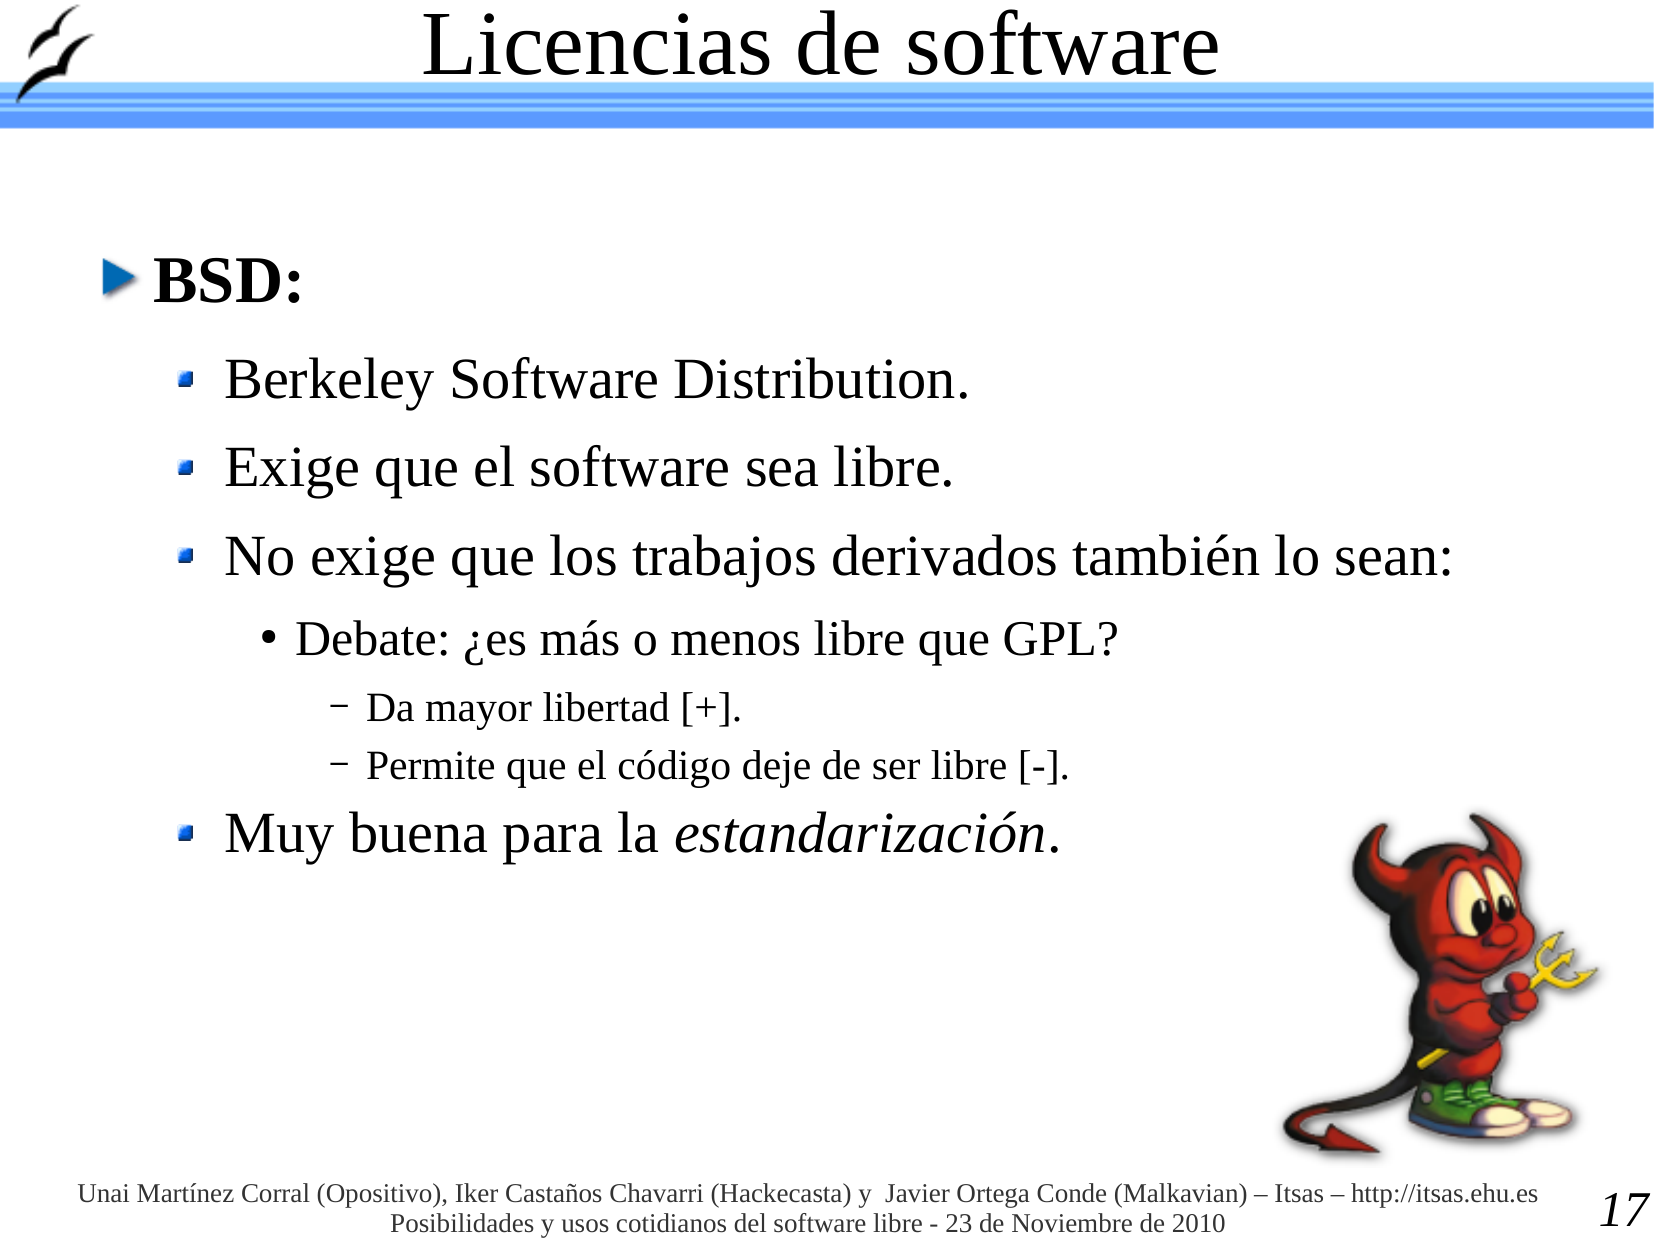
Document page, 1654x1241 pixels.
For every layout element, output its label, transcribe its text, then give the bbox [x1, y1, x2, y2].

title Licencias de software [78, 0, 1567, 103]
picture [1269, 803, 1625, 1168]
picture [0, 0, 1654, 133]
list BSD: Berkeley Software Distribution. Exige que el software sea libre. No exige que los trabajos derivados también lo sean: Debate: ¿es más o menos libre que GPL? Da mayor libertad [+]. Permite que el código deje de ser libre [-]. Muy buena para la estandarización. [82, 242, 1571, 1047]
